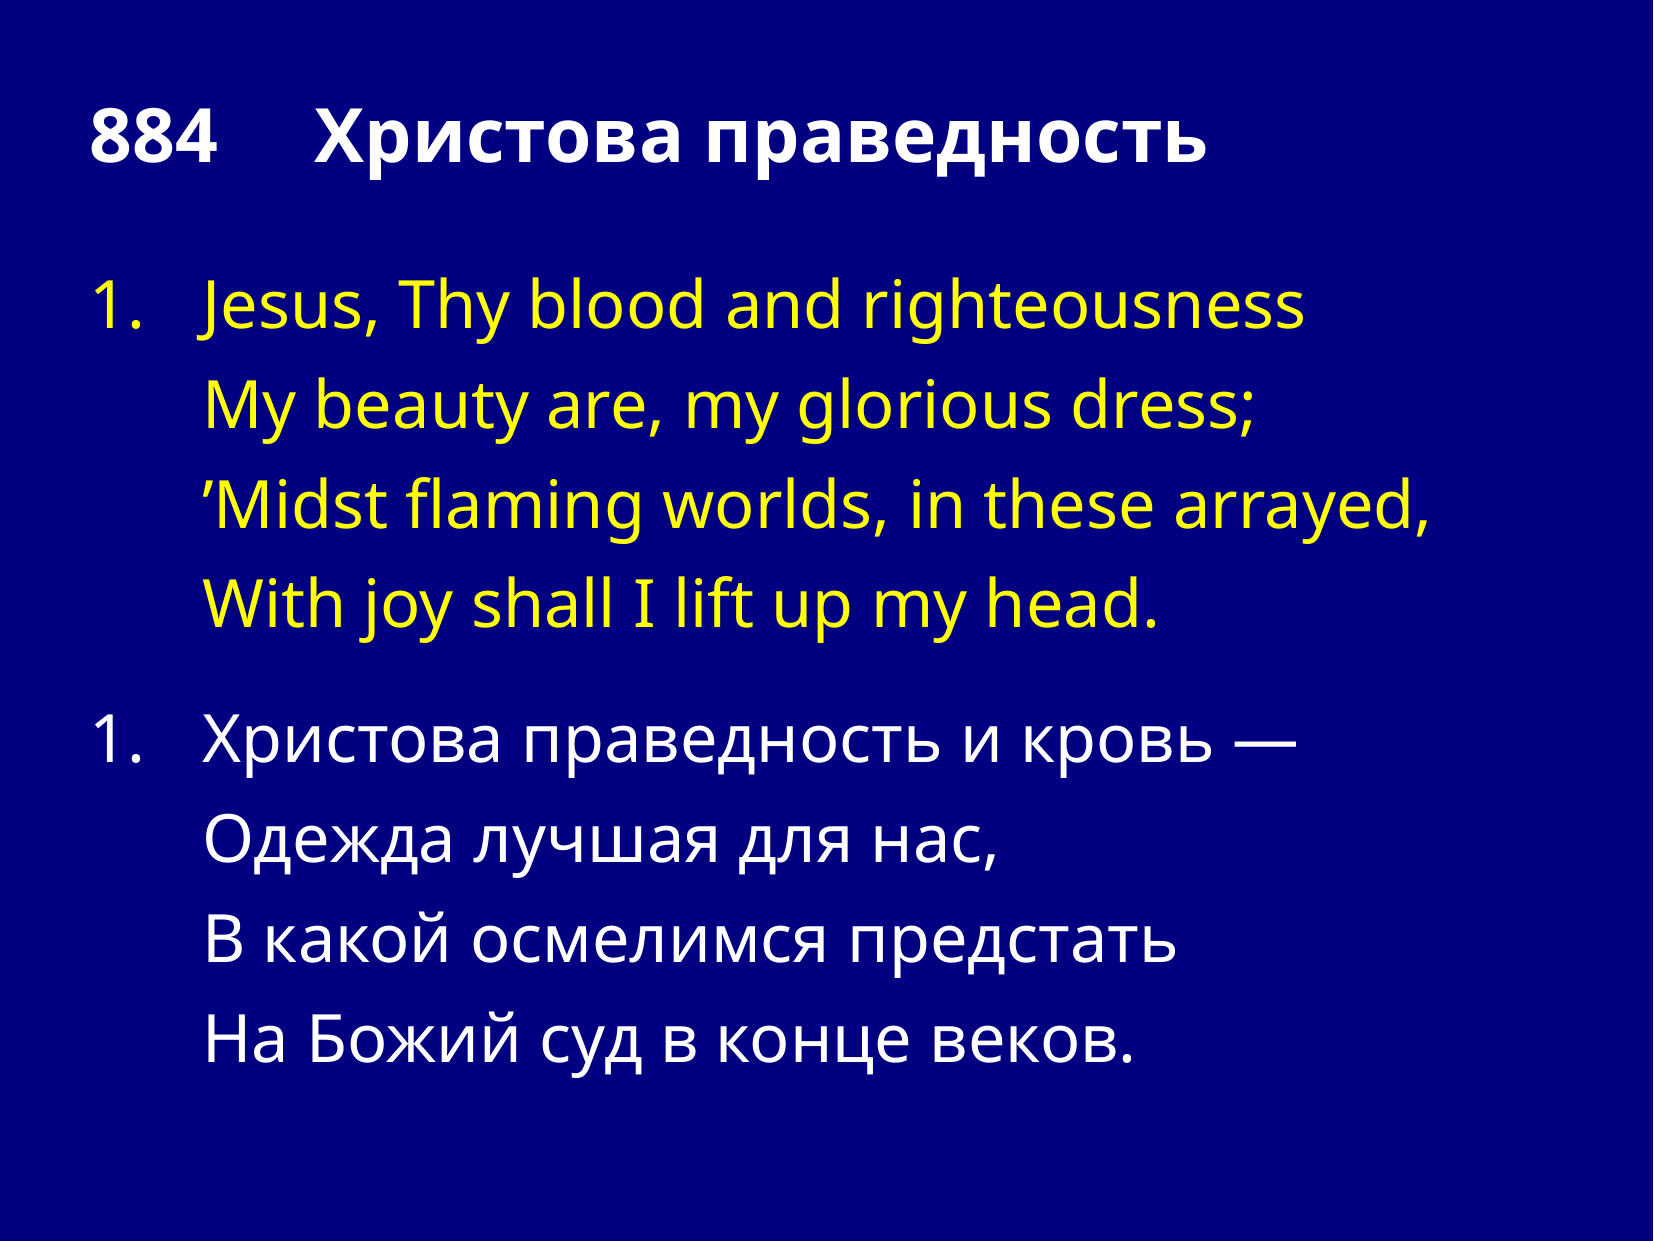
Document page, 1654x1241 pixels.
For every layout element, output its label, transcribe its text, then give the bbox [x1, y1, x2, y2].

text_box 1. Христова праведность и кровь ― Одежда лучшая для нас, В какой осмелимся предстать На Божий суд в конце веков. [75, 675, 1576, 1163]
text_box 884 Христова праведность [75, 75, 1576, 188]
text_box 1. Jesus, Thy blood and righteousness My beauty are, my glorious dress; ’Midst flaming worlds, in these arrayed, With joy shall I lift up my head. [75, 188, 1576, 638]
